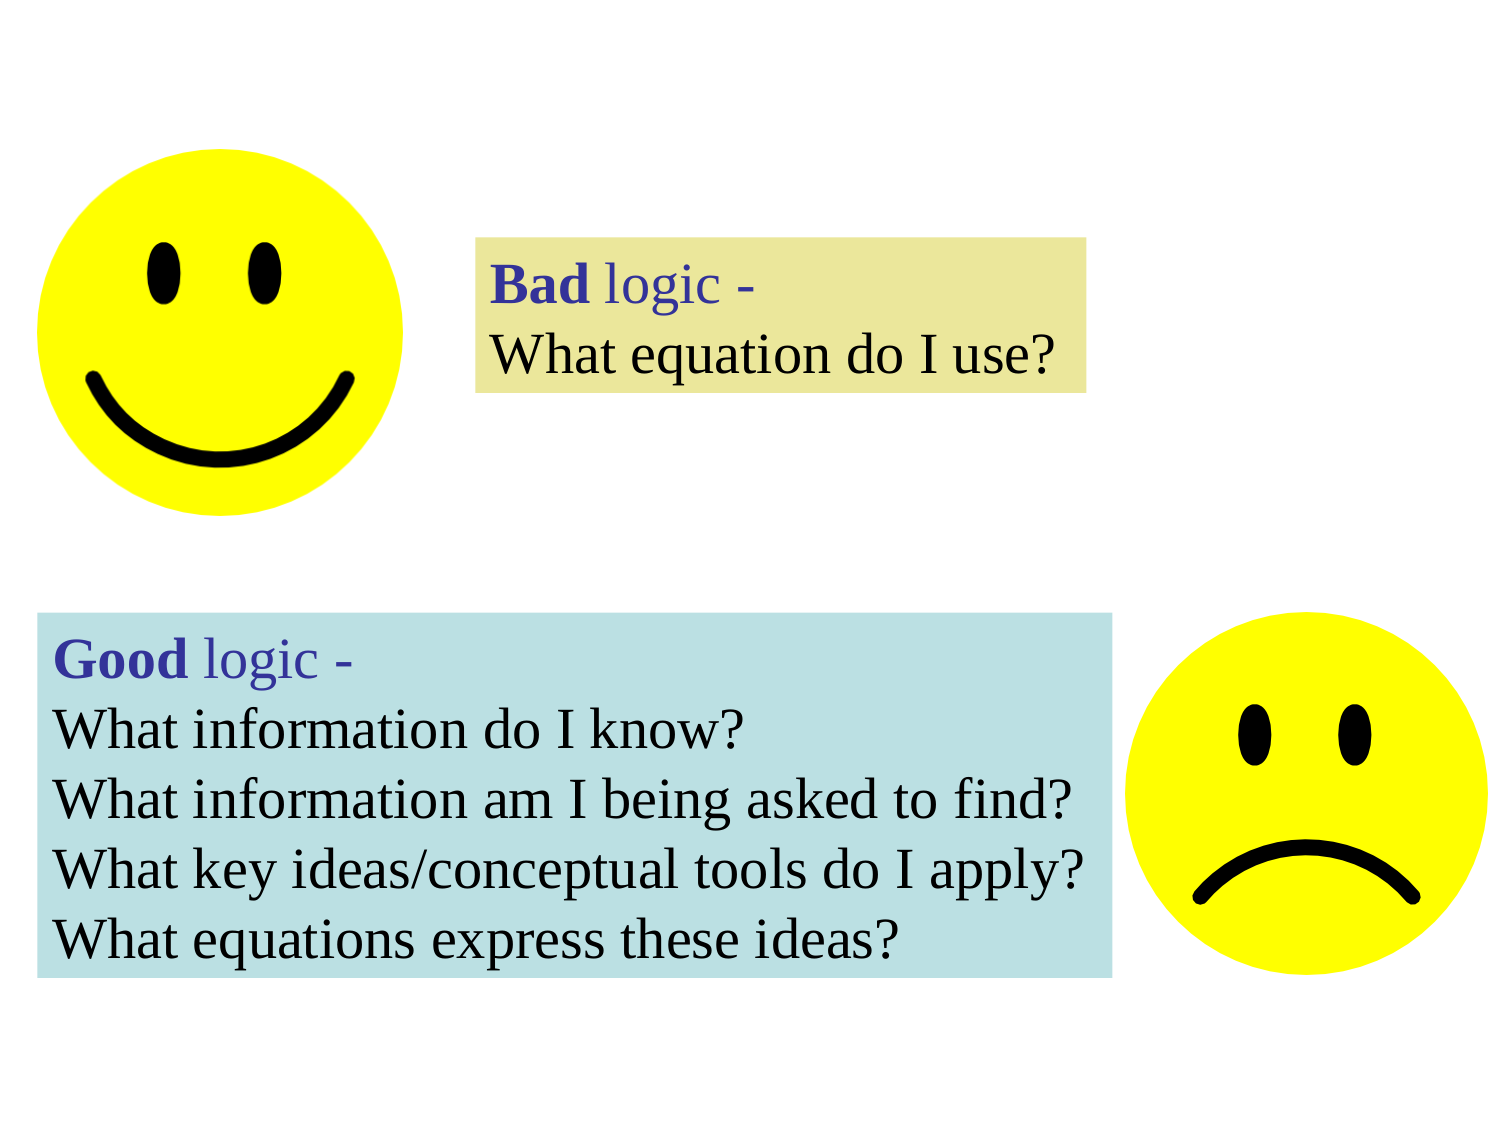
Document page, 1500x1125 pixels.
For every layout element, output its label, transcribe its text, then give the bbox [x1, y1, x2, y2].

text_box Bad logic - What equation do I use? [475, 237, 1087, 393]
text_box Good logic - What information do I know? What information am I being asked to find? What key ideas/conceptual tools do I apply? What equations express these ideas? [37, 612, 1113, 978]
picture [1125, 612, 1488, 976]
picture [37, 149, 403, 516]
